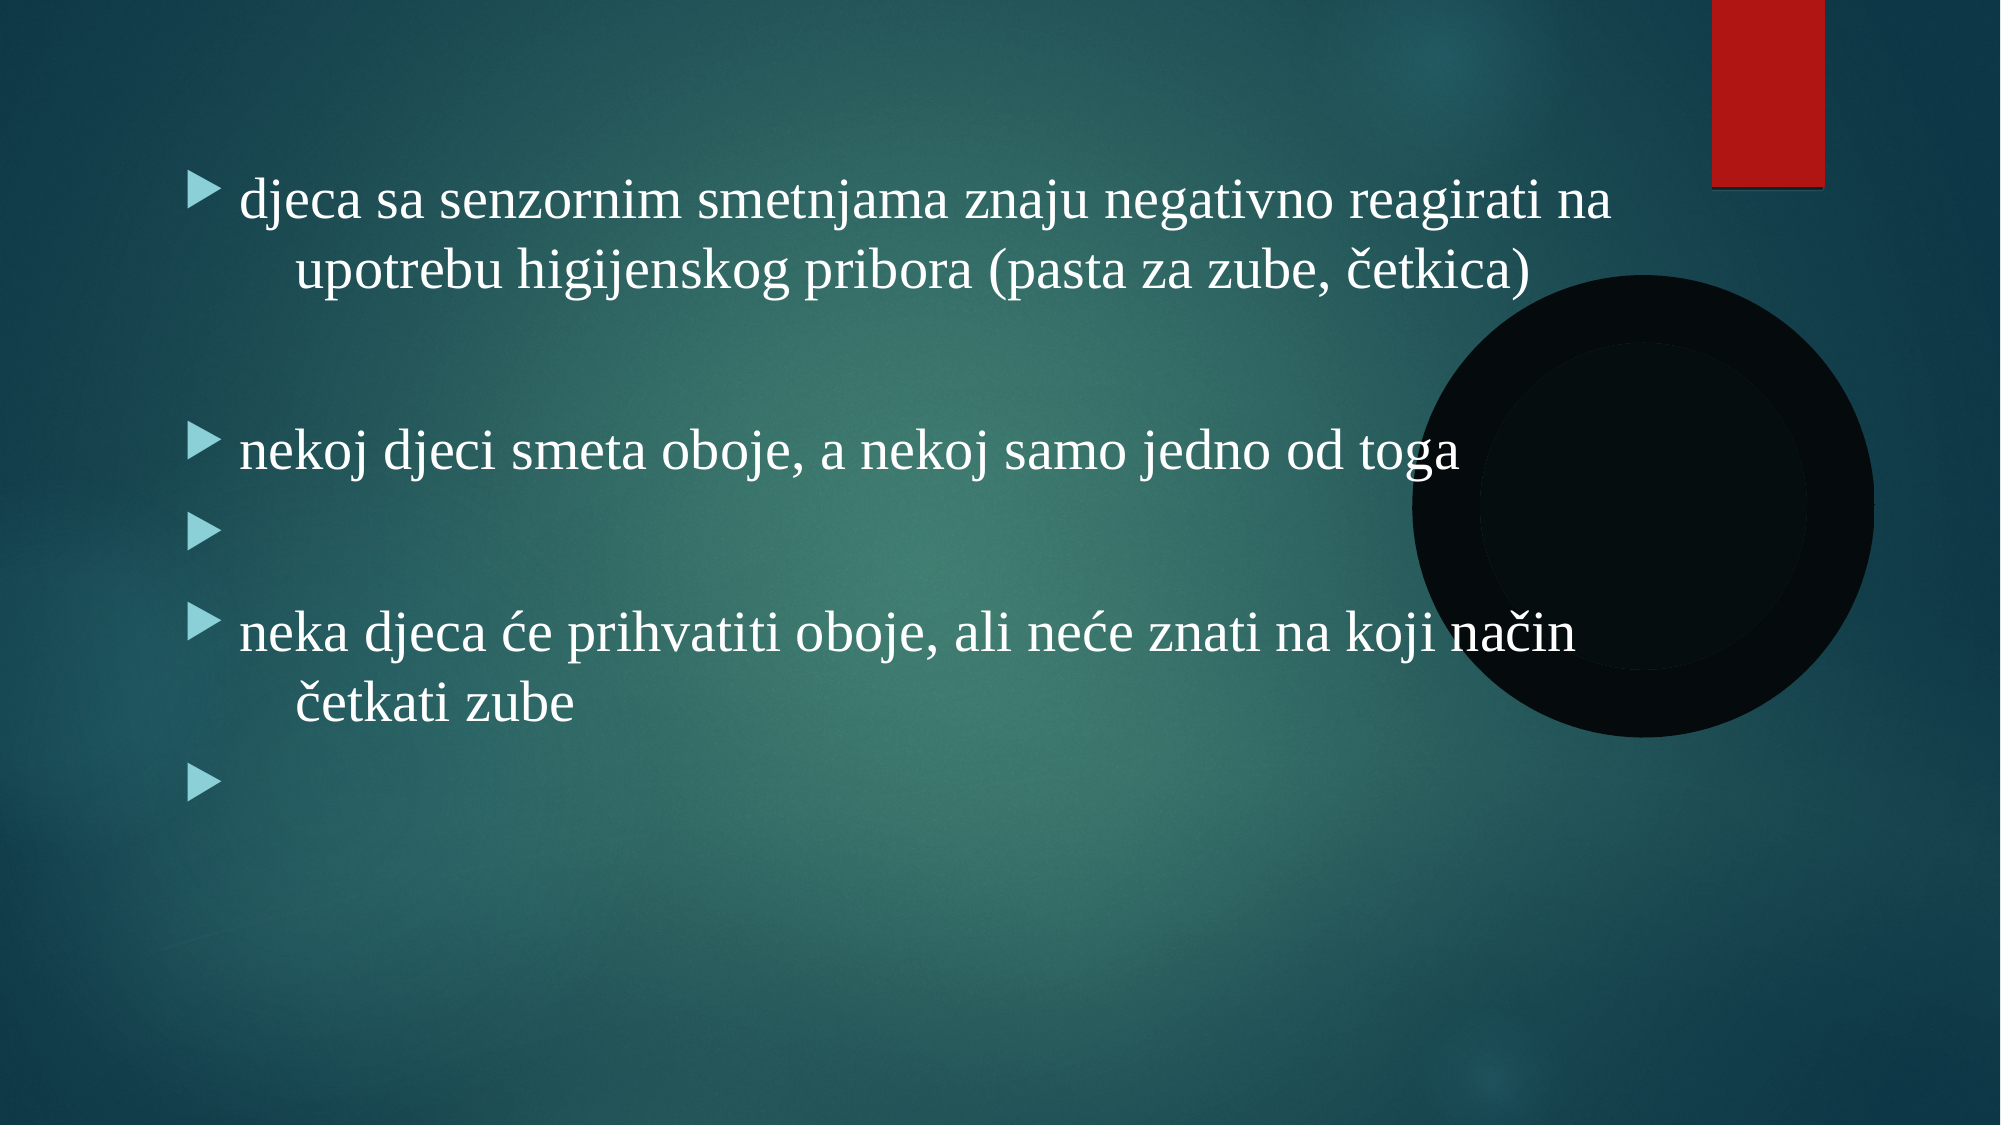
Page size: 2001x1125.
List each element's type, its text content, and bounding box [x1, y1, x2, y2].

list djeca sa senzornim smetnjama znaju negativno reagirati na upotrebu higijenskog pribora (pasta za zube, četkica) nekoj djeci smeta oboje, a nekoj samo jedno od toga neka djeca će prihvatiti oboje, ali neće znati na koji način četkati zube [168, 152, 1680, 952]
